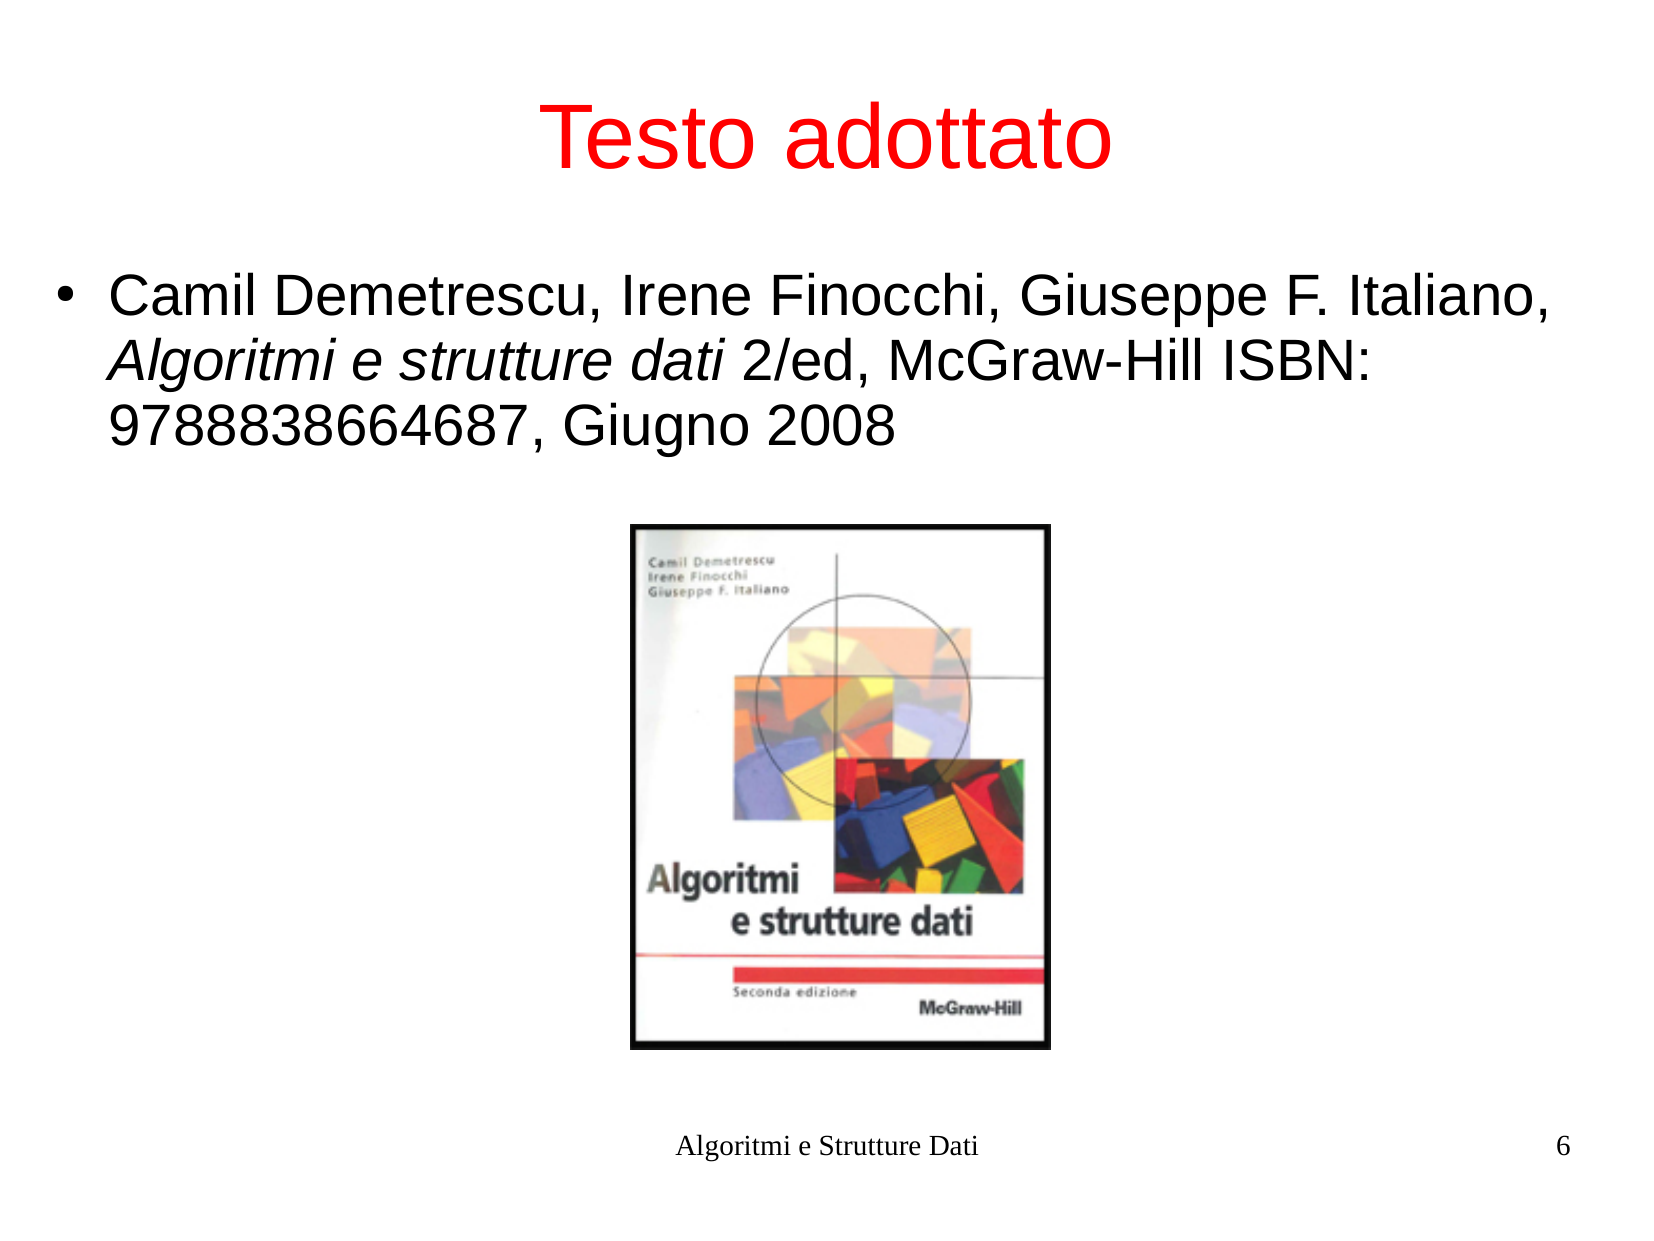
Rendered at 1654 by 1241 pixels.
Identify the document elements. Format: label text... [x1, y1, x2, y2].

list Camil Demetrescu, Irene Finocchi, Giuseppe F. Italiano, Algoritmi e strutture dati 2/ed, McGraw-Hill ISBN: 9788838664687, Giugno 2008 [37, 262, 1613, 1109]
title Testo adottato [82, 49, 1571, 226]
picture [630, 524, 1051, 1051]
